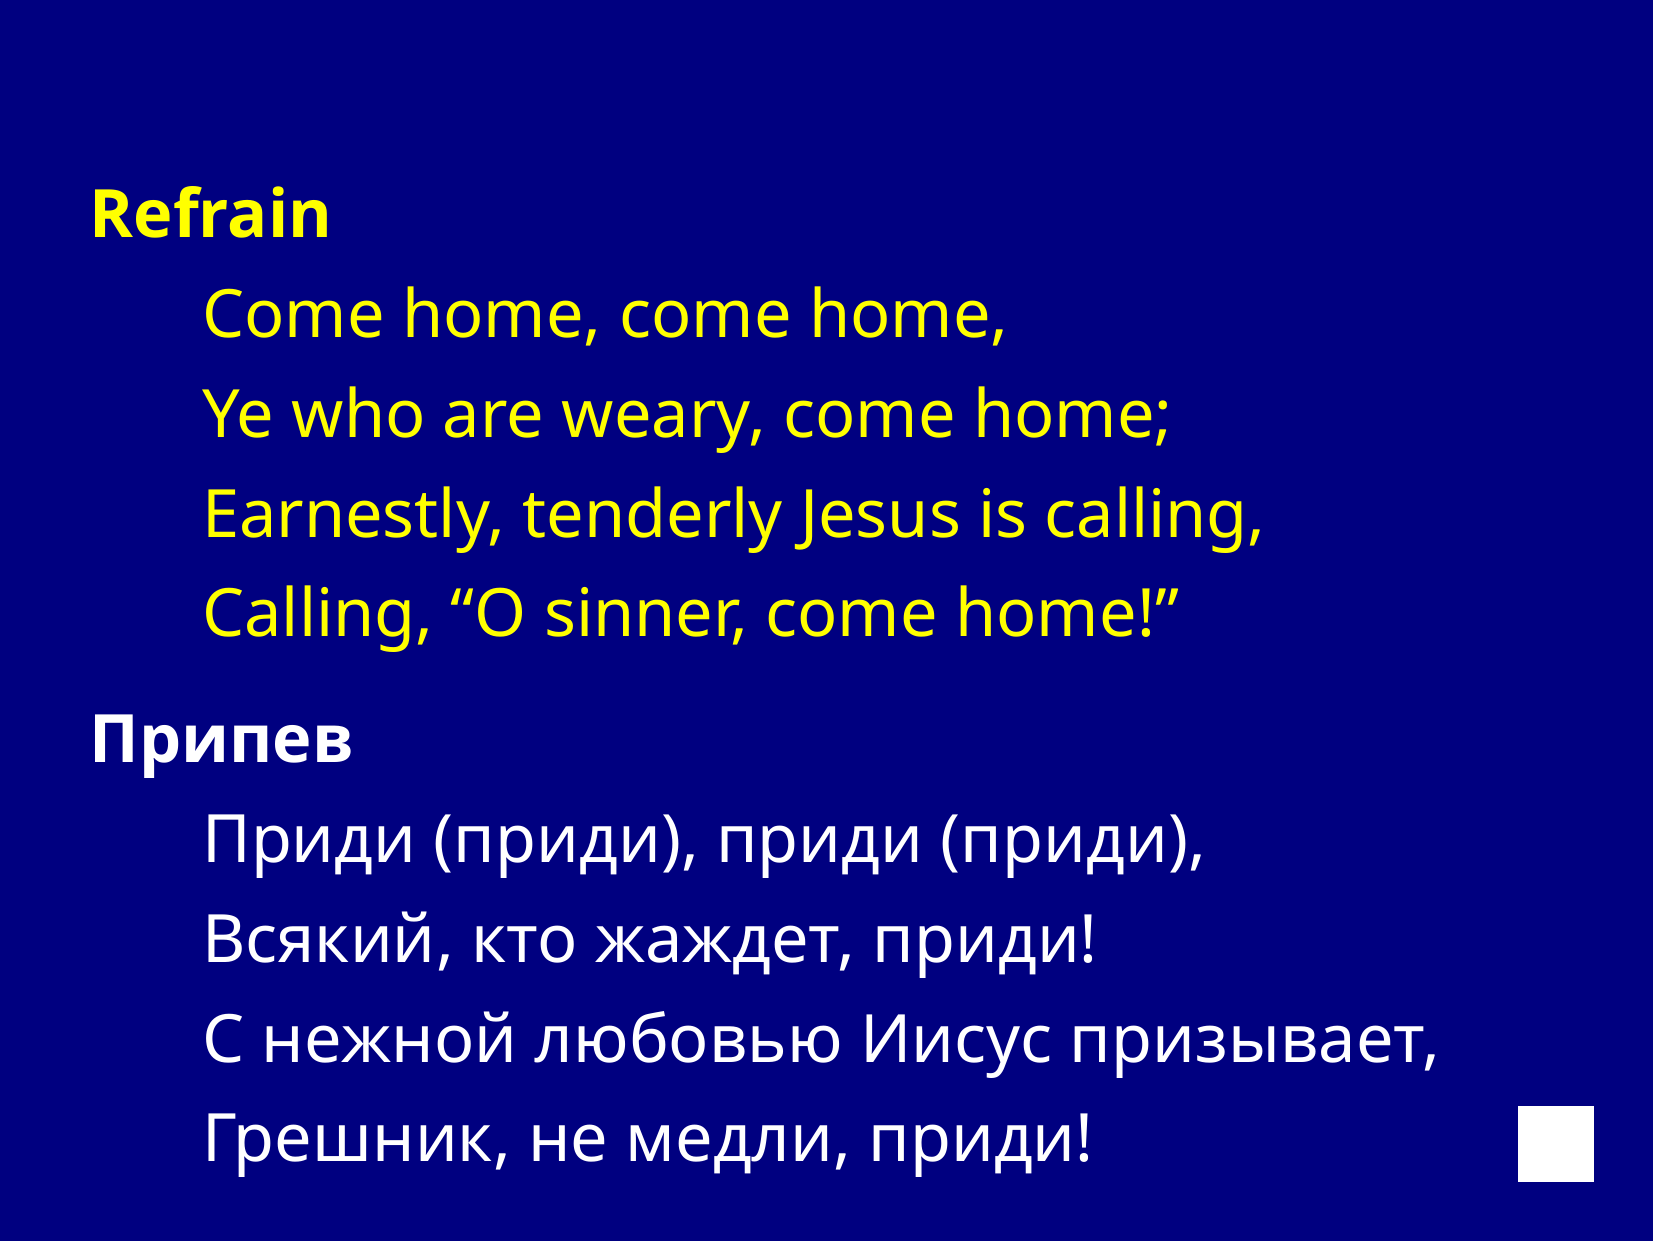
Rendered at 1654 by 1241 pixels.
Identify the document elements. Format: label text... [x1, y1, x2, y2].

text_box Припев Приди (приди), приди (приди), Всякий, кто жаждет, приди! С нежной любовью Иисус призывает, Грешник, не медли, приди! [75, 675, 1576, 1163]
text_box Refrain Come home, come home, Ye who are weary, come home; Earnestly, tenderly Jesus is calling, Calling, “O sinner, come home!” [75, 150, 1576, 638]
text_box [1518, 1106, 1594, 1182]
